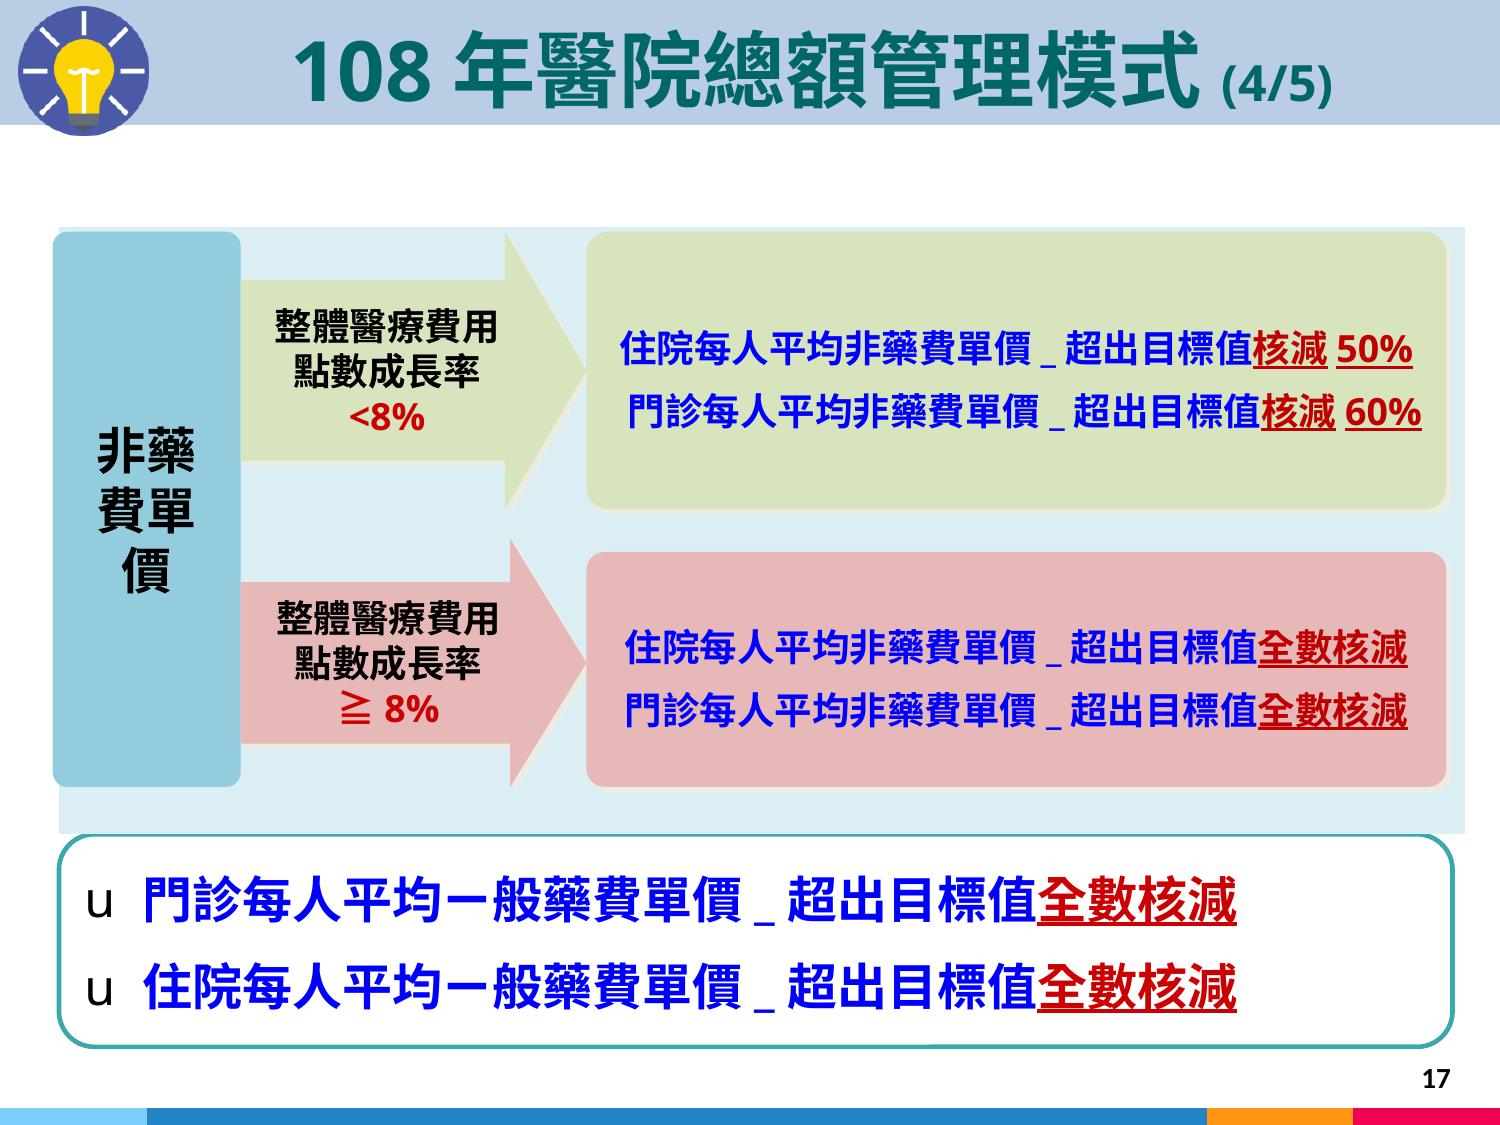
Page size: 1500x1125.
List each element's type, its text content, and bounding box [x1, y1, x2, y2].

text_box 住院每人平均非藥費單價_超出目標值核減50% 門診每人平均非藥費單價_超出目標值核減60% [586, 231, 1447, 510]
text_box 門診每人平均ㄧ般藥費單價_超出目標值全數核減 住院每人平均ㄧ般藥費單價_超出目標值全數核減 [58, 834, 1453, 1047]
text_box 整體醫療費用 點數成長率 <8% [240, 231, 586, 510]
text_box [59, 227, 1465, 834]
title 108年醫院總額管理模式(4/5) [123, 4, 1500, 133]
text_box 非藥費單價 [52, 231, 241, 787]
picture [18, 6, 149, 137]
text_box 整體醫療費用 點數成長率 ≧8% [240, 538, 586, 787]
text_box <編號> [1391, 1043, 1482, 1113]
text_box 住院每人平均非藥費單價_超出目標值全數核減 門診每人平均非藥費單價_超出目標值全數核減 [586, 551, 1447, 787]
